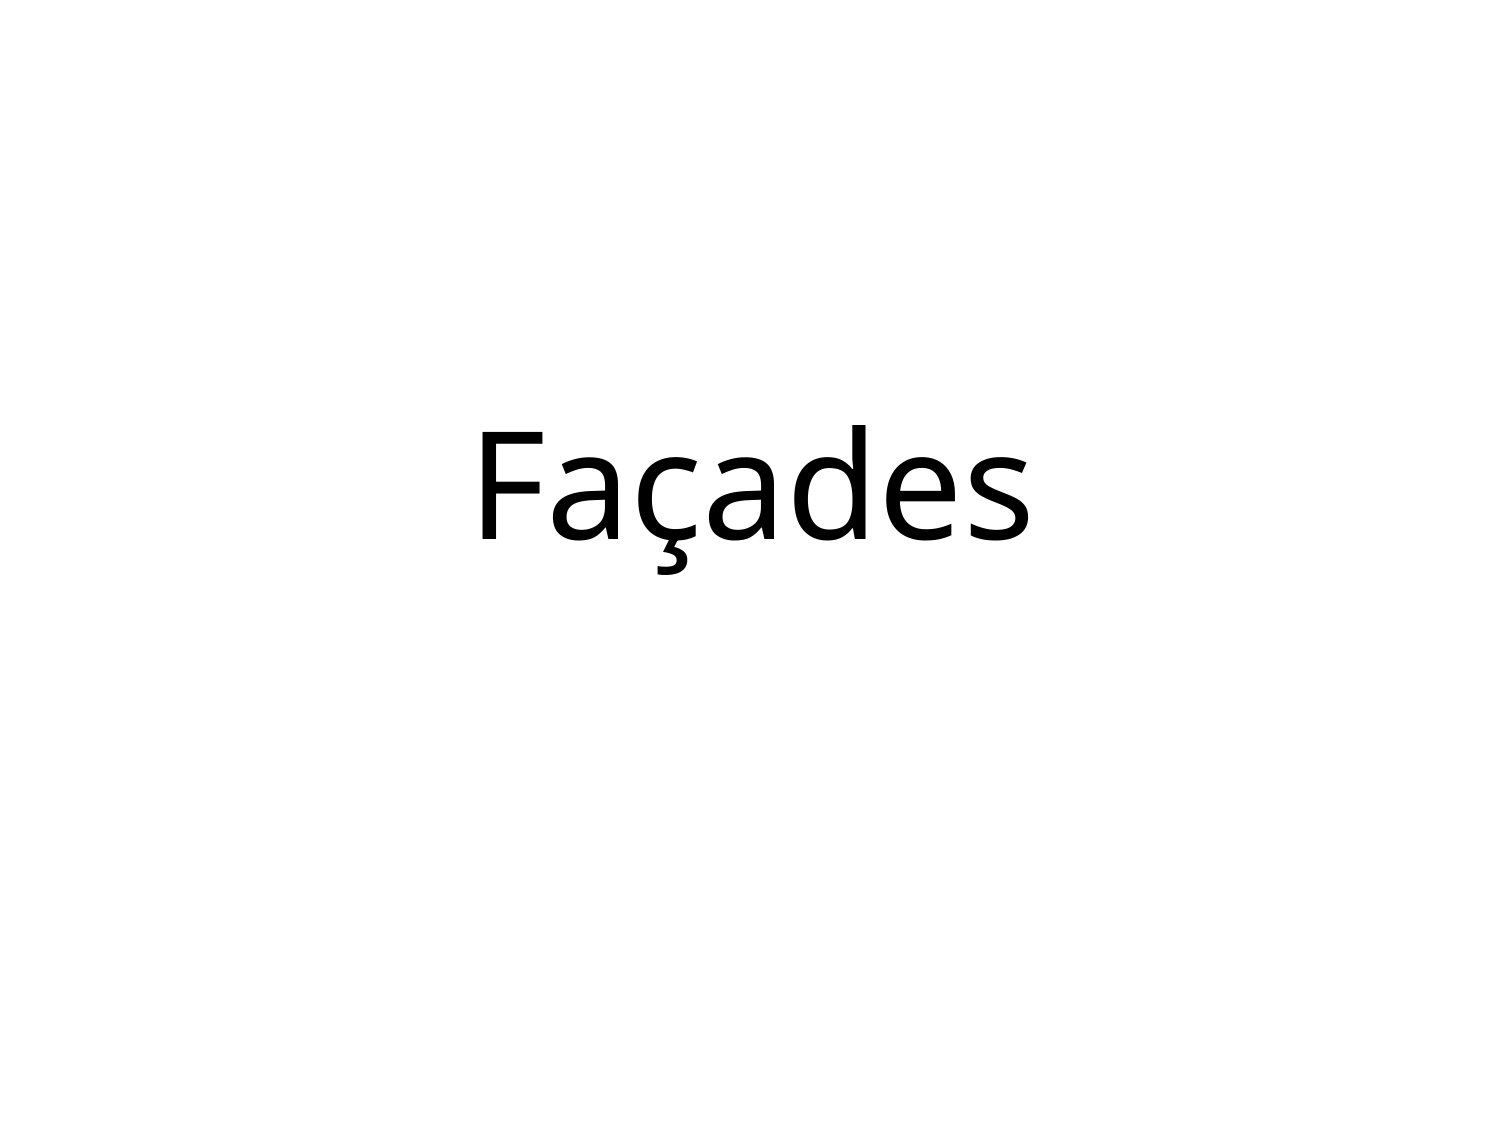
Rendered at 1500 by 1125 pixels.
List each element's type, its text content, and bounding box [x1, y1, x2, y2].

title Façades [76, 385, 1427, 573]
